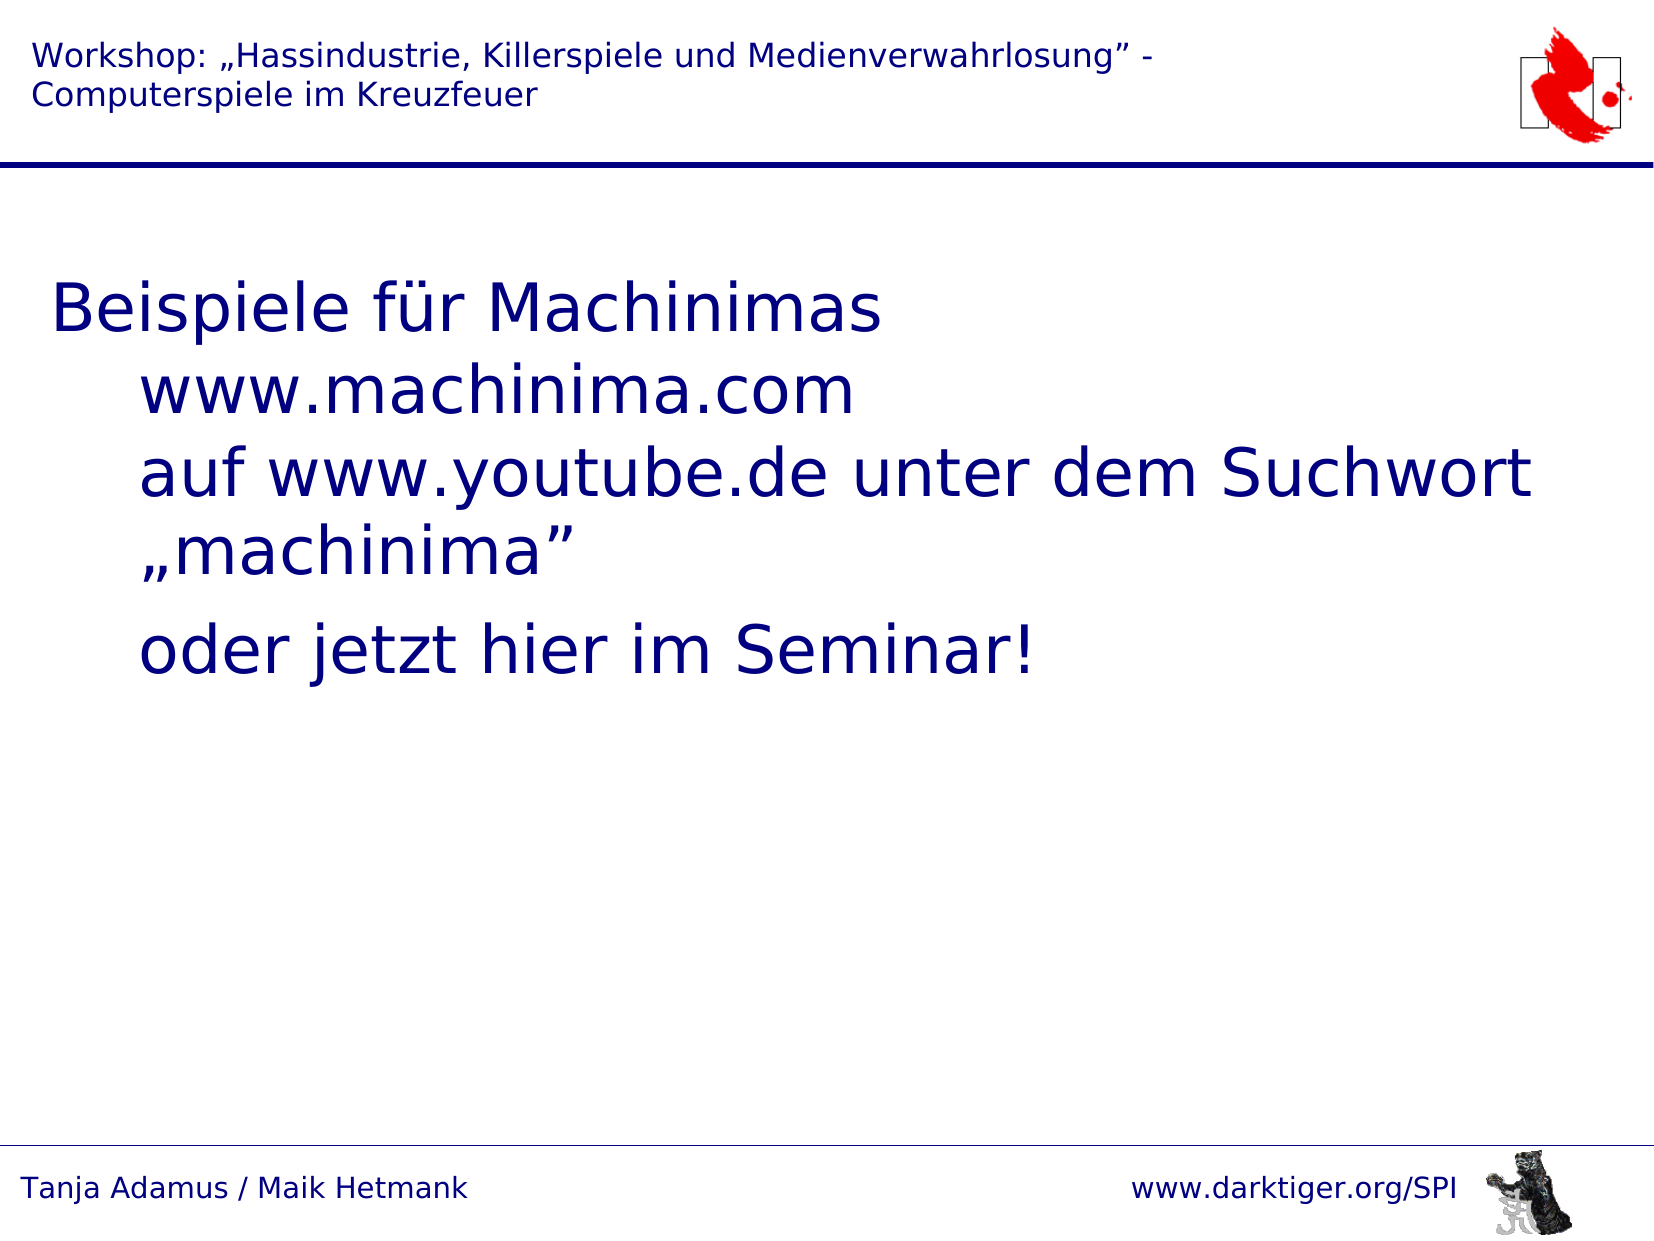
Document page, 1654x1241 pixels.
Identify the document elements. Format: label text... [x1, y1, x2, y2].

picture [1486, 1150, 1572, 1235]
text_box auf www.youtube.de unter dem Suchwort „machinima” [124, 427, 1654, 598]
text_box www.machinima.com [124, 344, 1654, 427]
text_box Workshop: „Hassindustrie, Killerspiele und Medienverwahrlosung” - Computerspiele im Kreuzfeuer [16, 29, 1418, 178]
text_box Beispiele für Machinimas [35, 261, 1565, 355]
picture [1503, 16, 1632, 148]
text_box oder jetzt hier im Seminar! [124, 604, 1654, 697]
